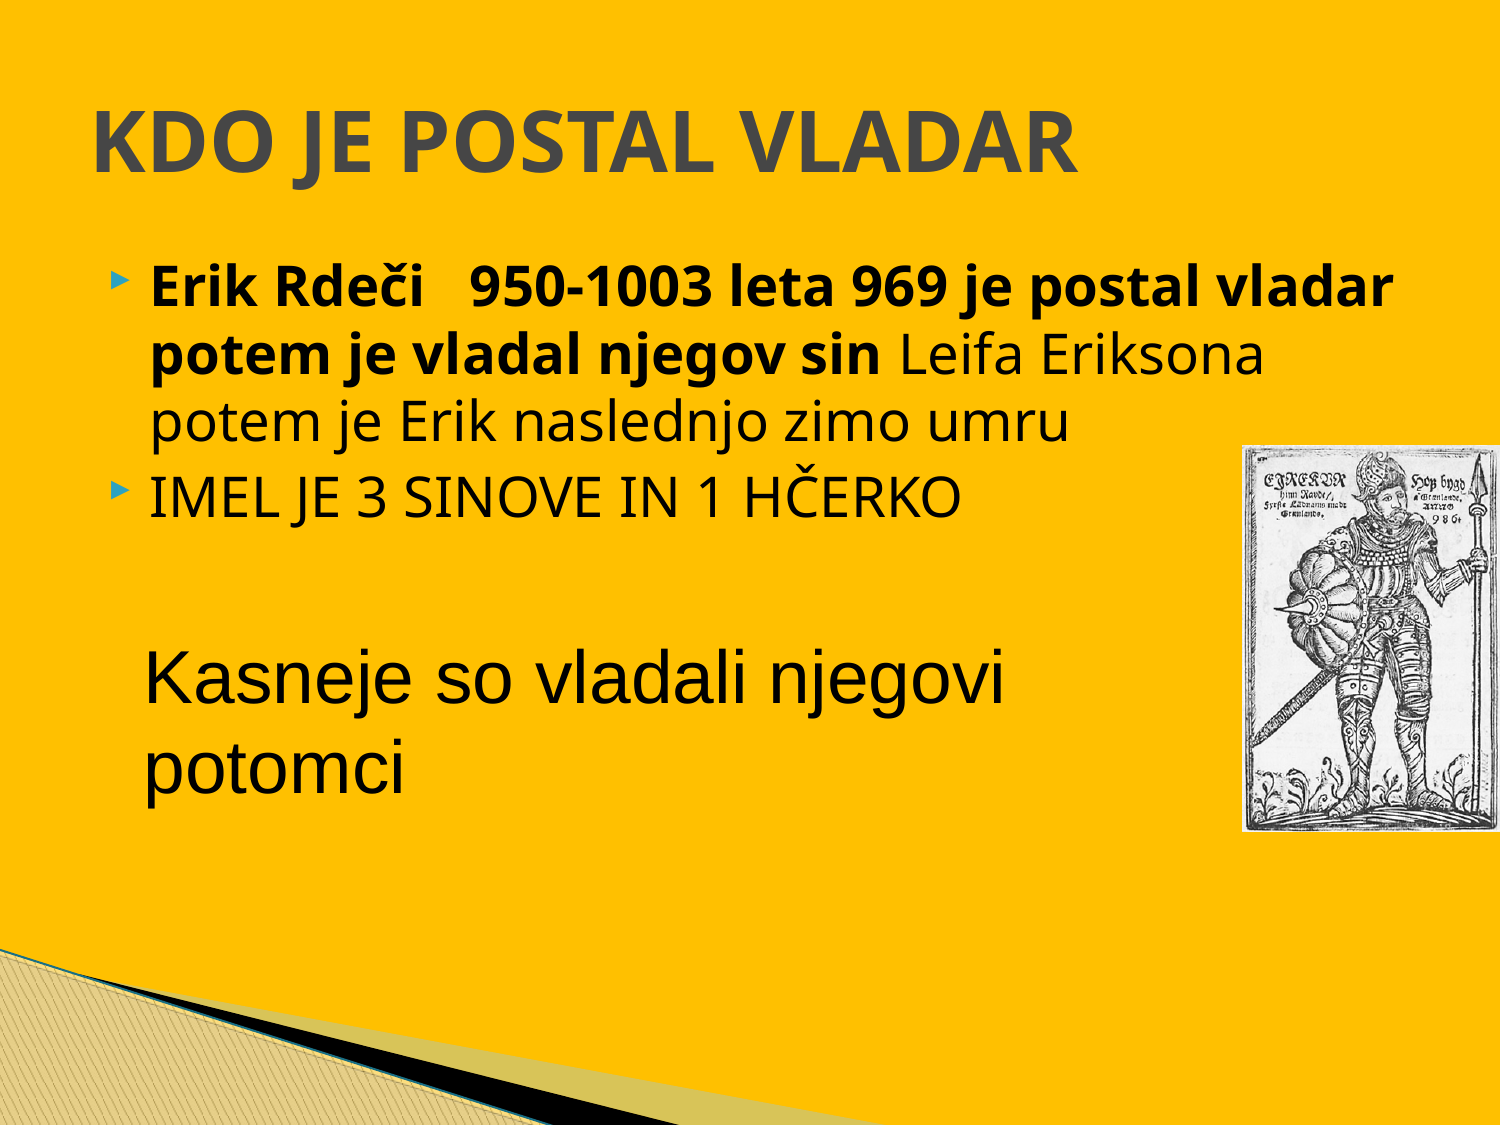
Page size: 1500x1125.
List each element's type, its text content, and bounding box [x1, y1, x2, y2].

picture [1242, 445, 1500, 832]
title KDO JE POSTAL VLADAR [75, 45, 1425, 233]
text_box Kasneje so vladali njegovi potomci [128, 621, 1149, 816]
list Erik Rdeči 950-1003 leta 969 je postal vladar potem je vladal njegov sin Leifa Eriksona potem je Erik naslednjo zimo umru IMEL JE 3 SINOVE IN 1 HČERKO [75, 242, 1425, 986]
